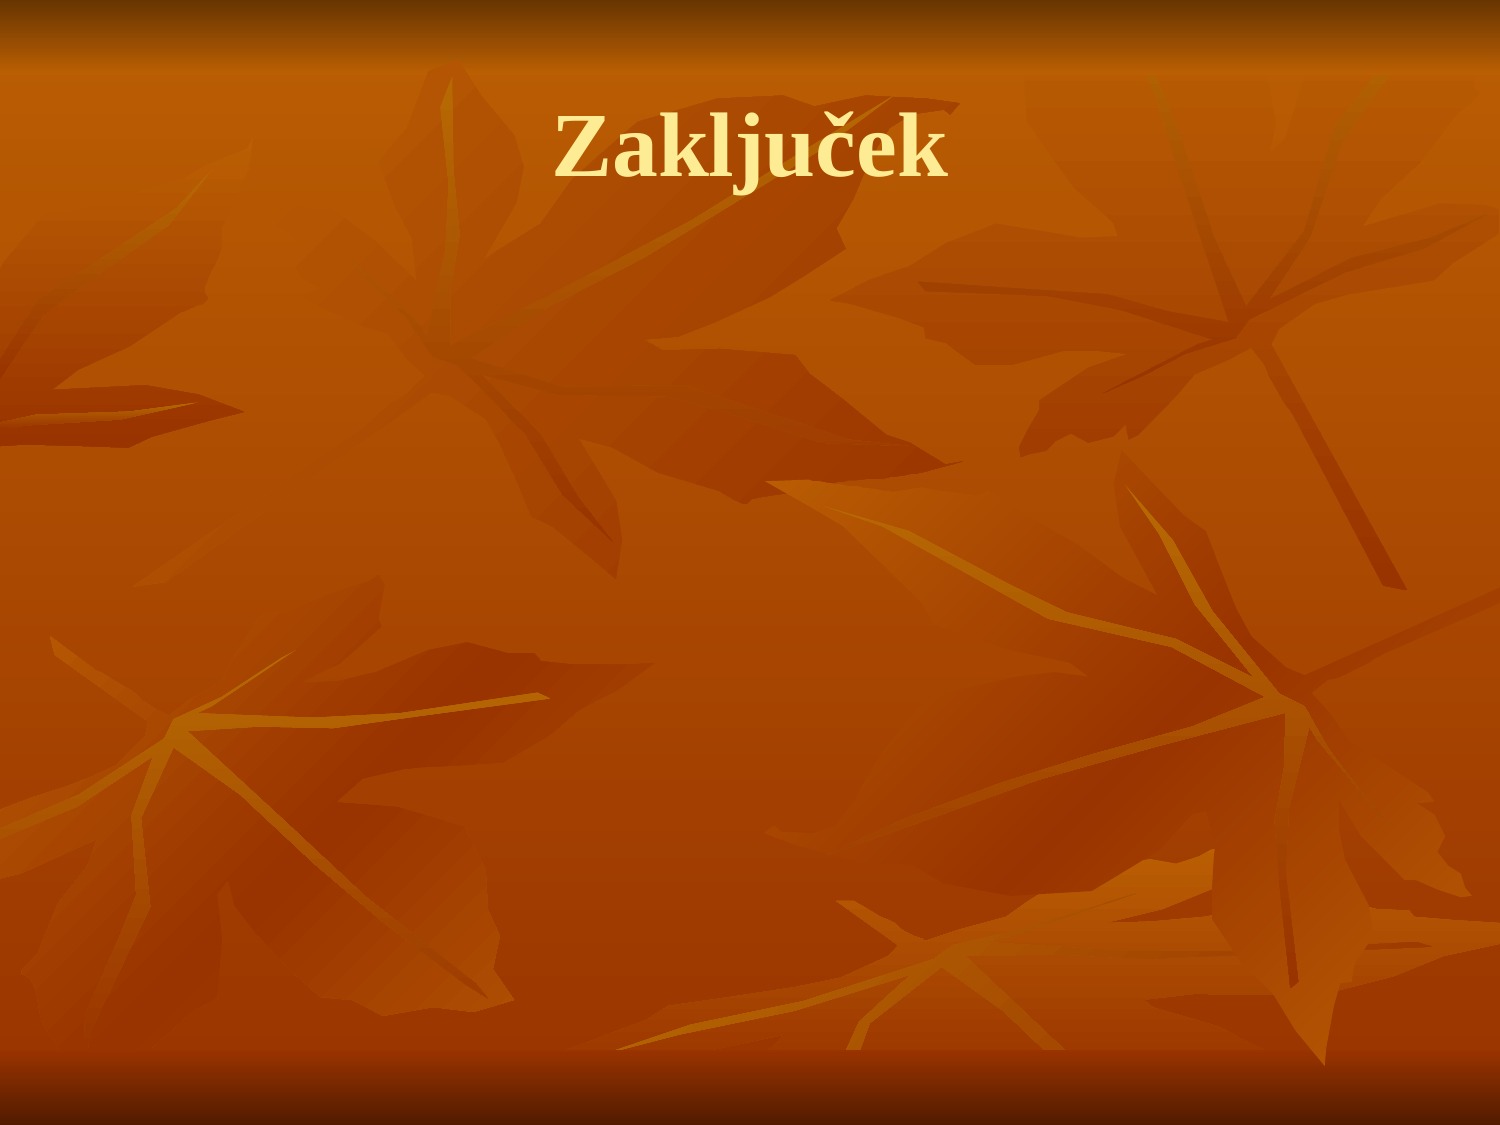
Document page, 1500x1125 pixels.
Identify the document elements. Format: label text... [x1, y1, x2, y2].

title Zaključek [75, 45, 1425, 234]
